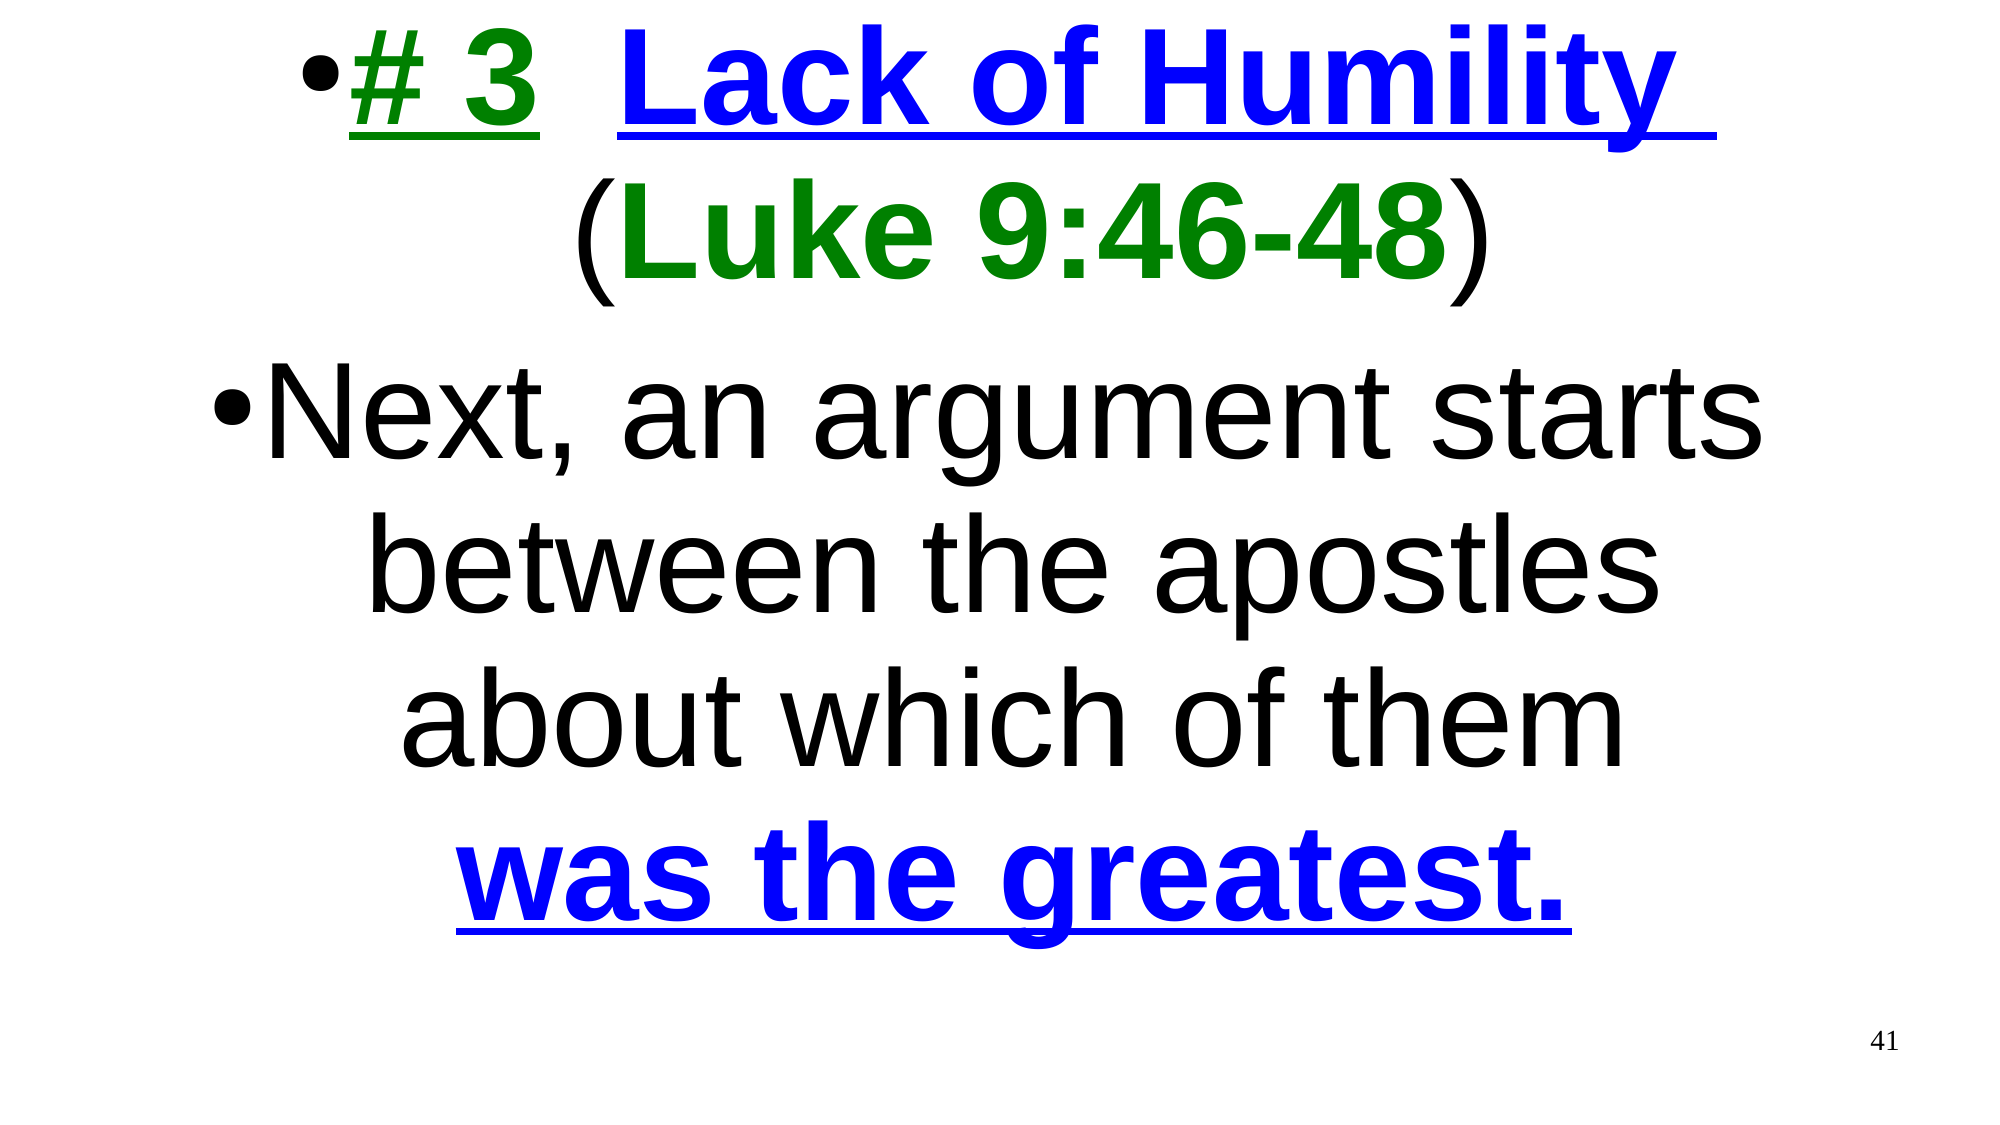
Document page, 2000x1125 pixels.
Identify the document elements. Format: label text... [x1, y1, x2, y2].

list # 3 Lack of Humility (Luke 9:46-48) Next, an argument starts between the apostles about which of them was the greatest. [0, 0, 1996, 1123]
